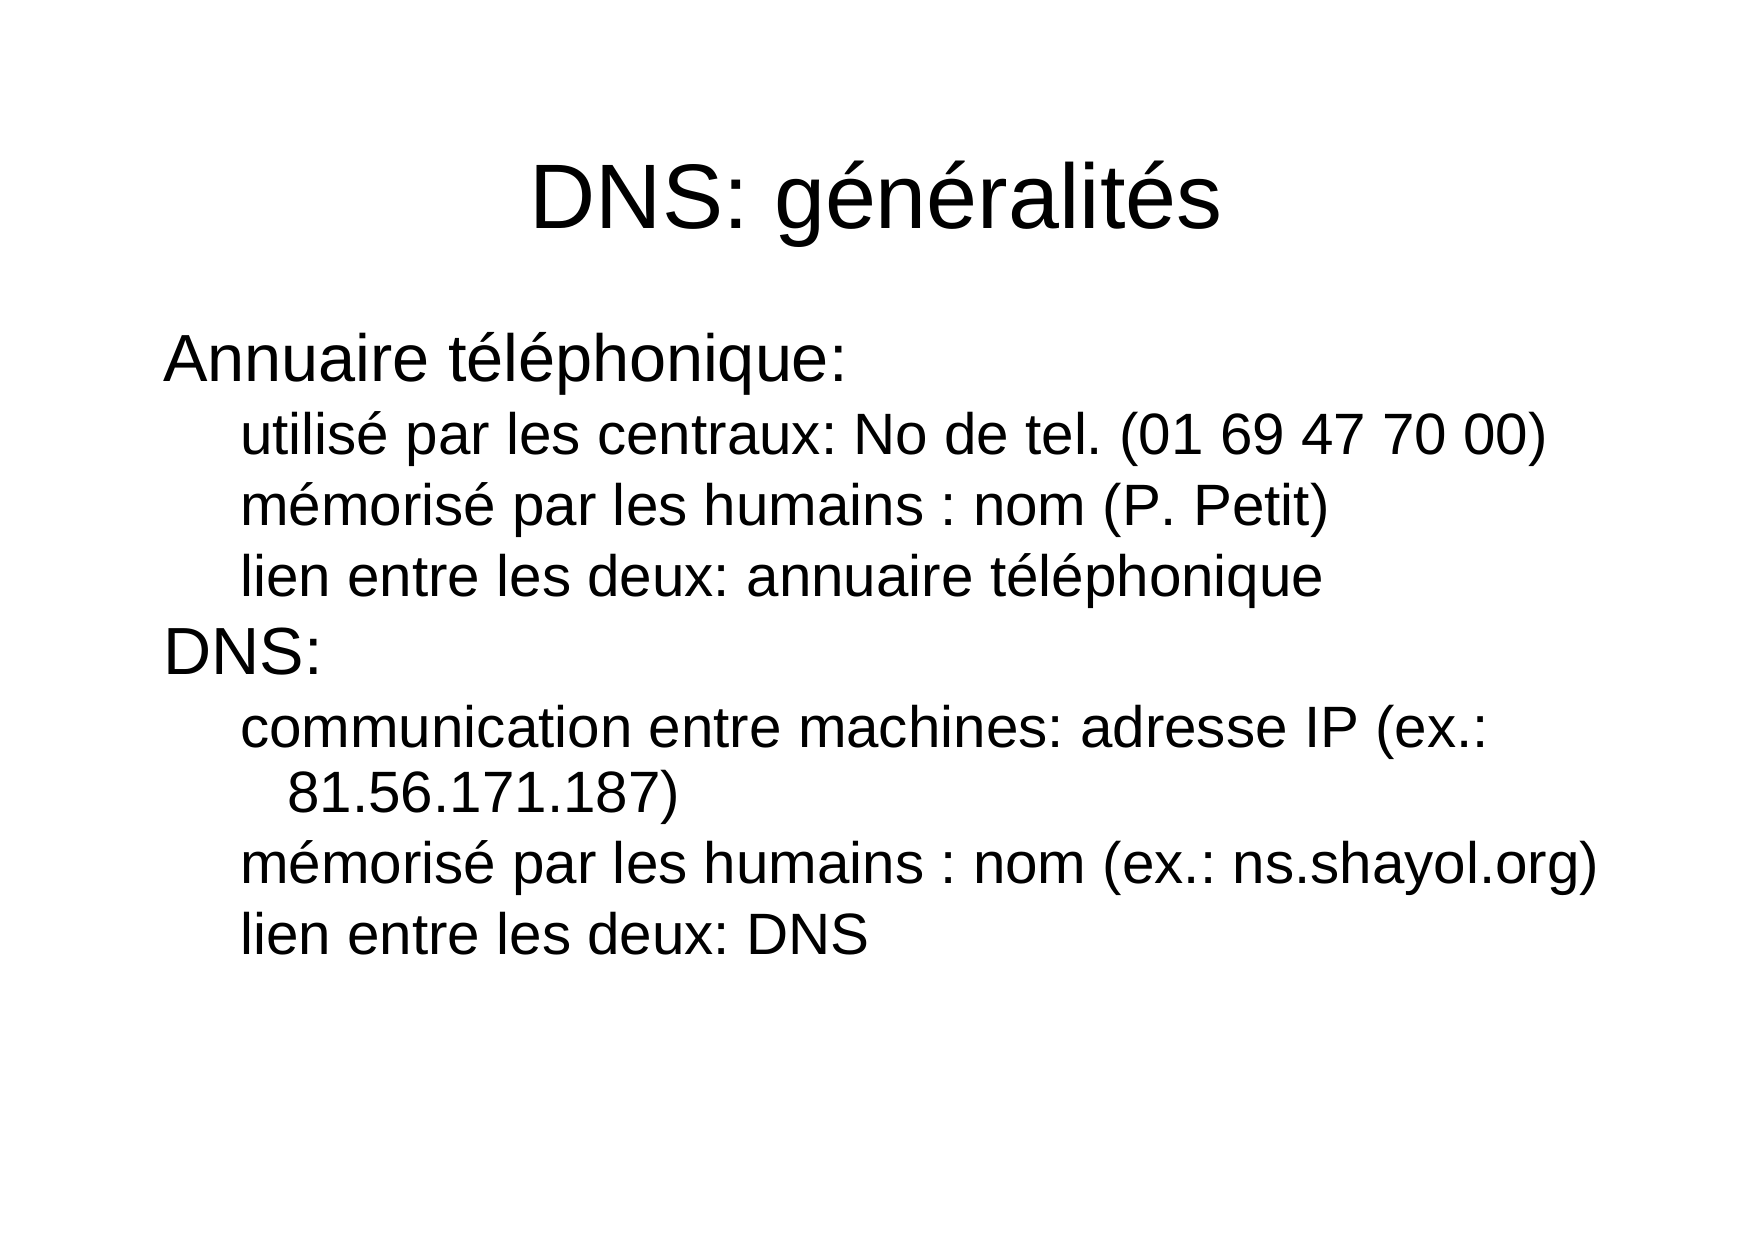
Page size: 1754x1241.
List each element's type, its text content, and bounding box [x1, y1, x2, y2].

title DNS: généralités [145, 102, 1608, 291]
list Annuaire téléphonique: utilisé par les centraux: No de tel. (01 69 47 70 00) mémorisé par les humains : nom (P. Petit) lien entre les deux: annuaire téléphonique DNS: communication entre machines: adresse IP (ex.: 81.56.171.187) mémorisé par les humains : nom (ex.: ns.shayol.org) lien entre les deux: DNS [145, 320, 1608, 1109]
